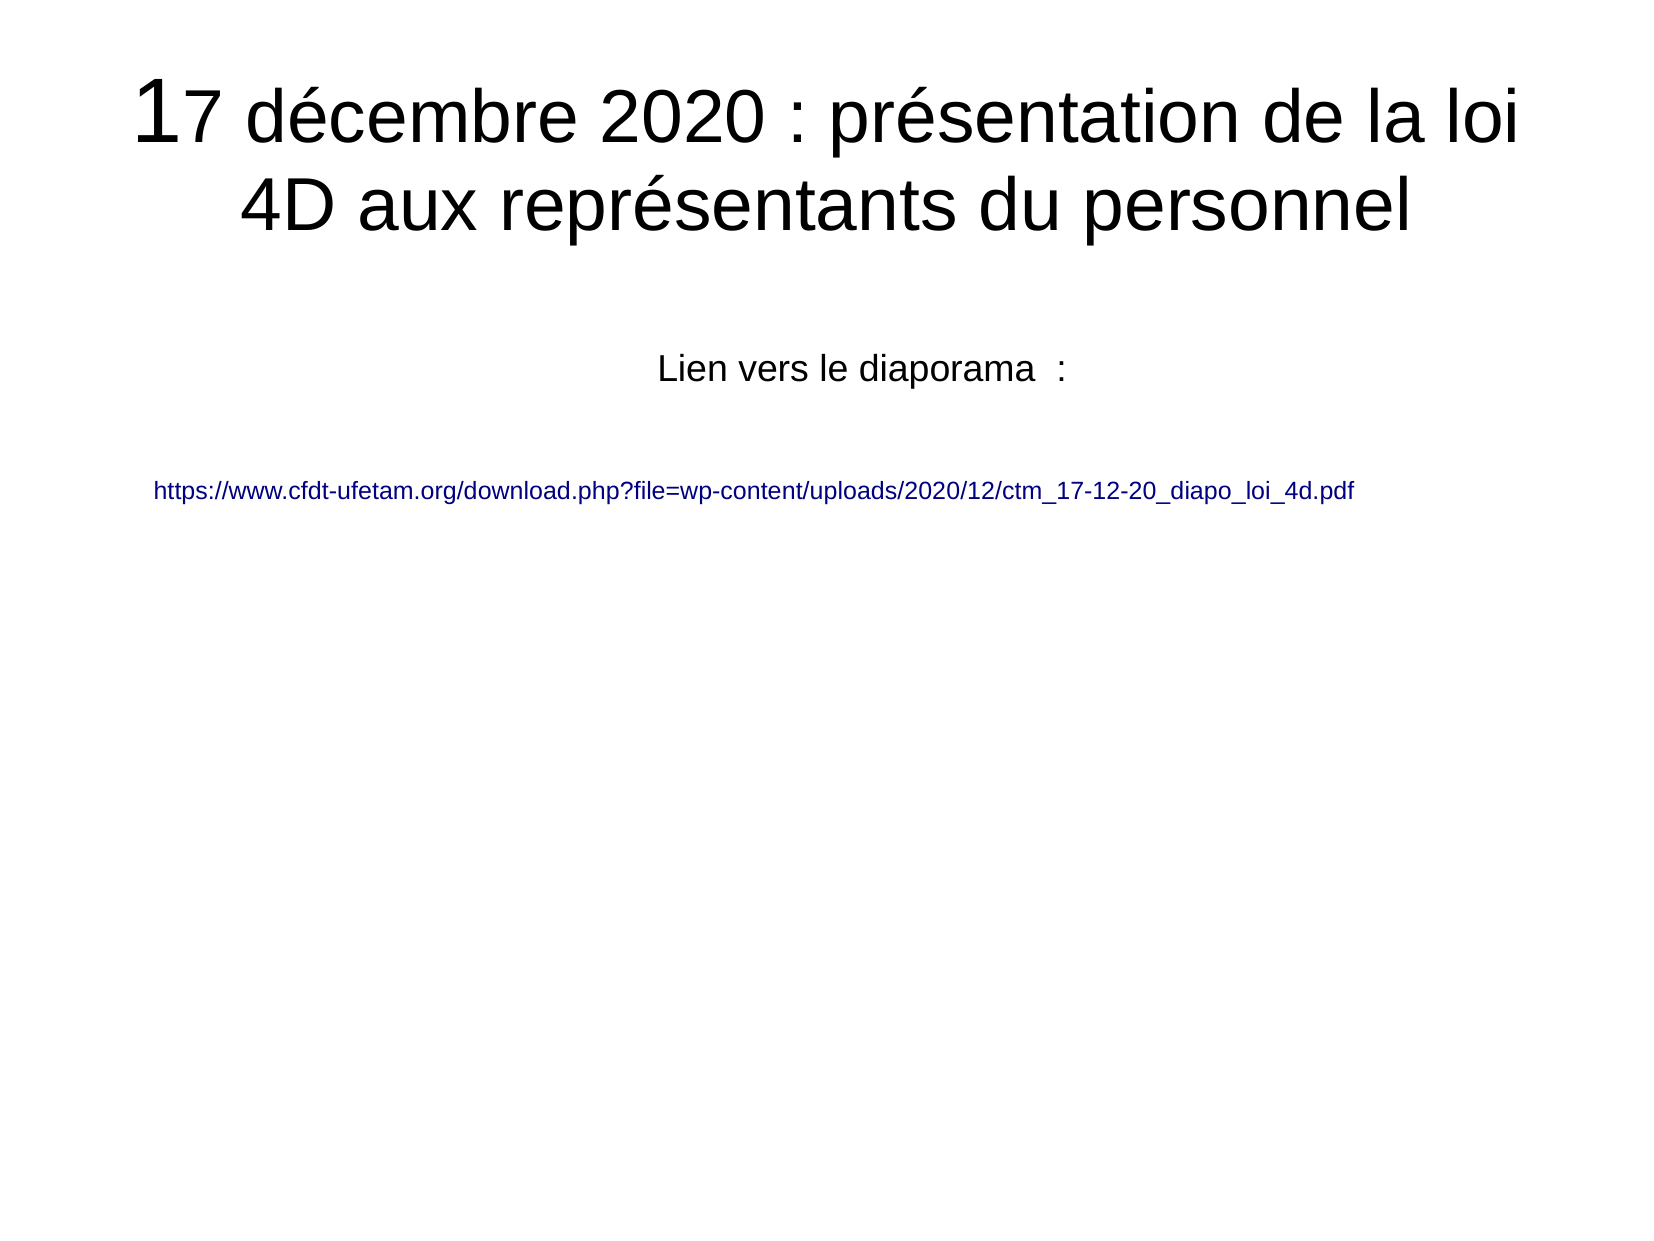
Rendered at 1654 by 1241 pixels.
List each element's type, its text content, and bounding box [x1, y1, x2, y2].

title 17 décembre 2020 : présentation de la loi 4D aux représentants du personnel [82, 0, 1571, 290]
list Lien vers le diaporama : https://www.cfdt-ufetam.org/download.php?file=wp-content/uploads/2020/12/ctm_17-12-20_diapo_loi_4d.pdf [82, 290, 1571, 1010]
